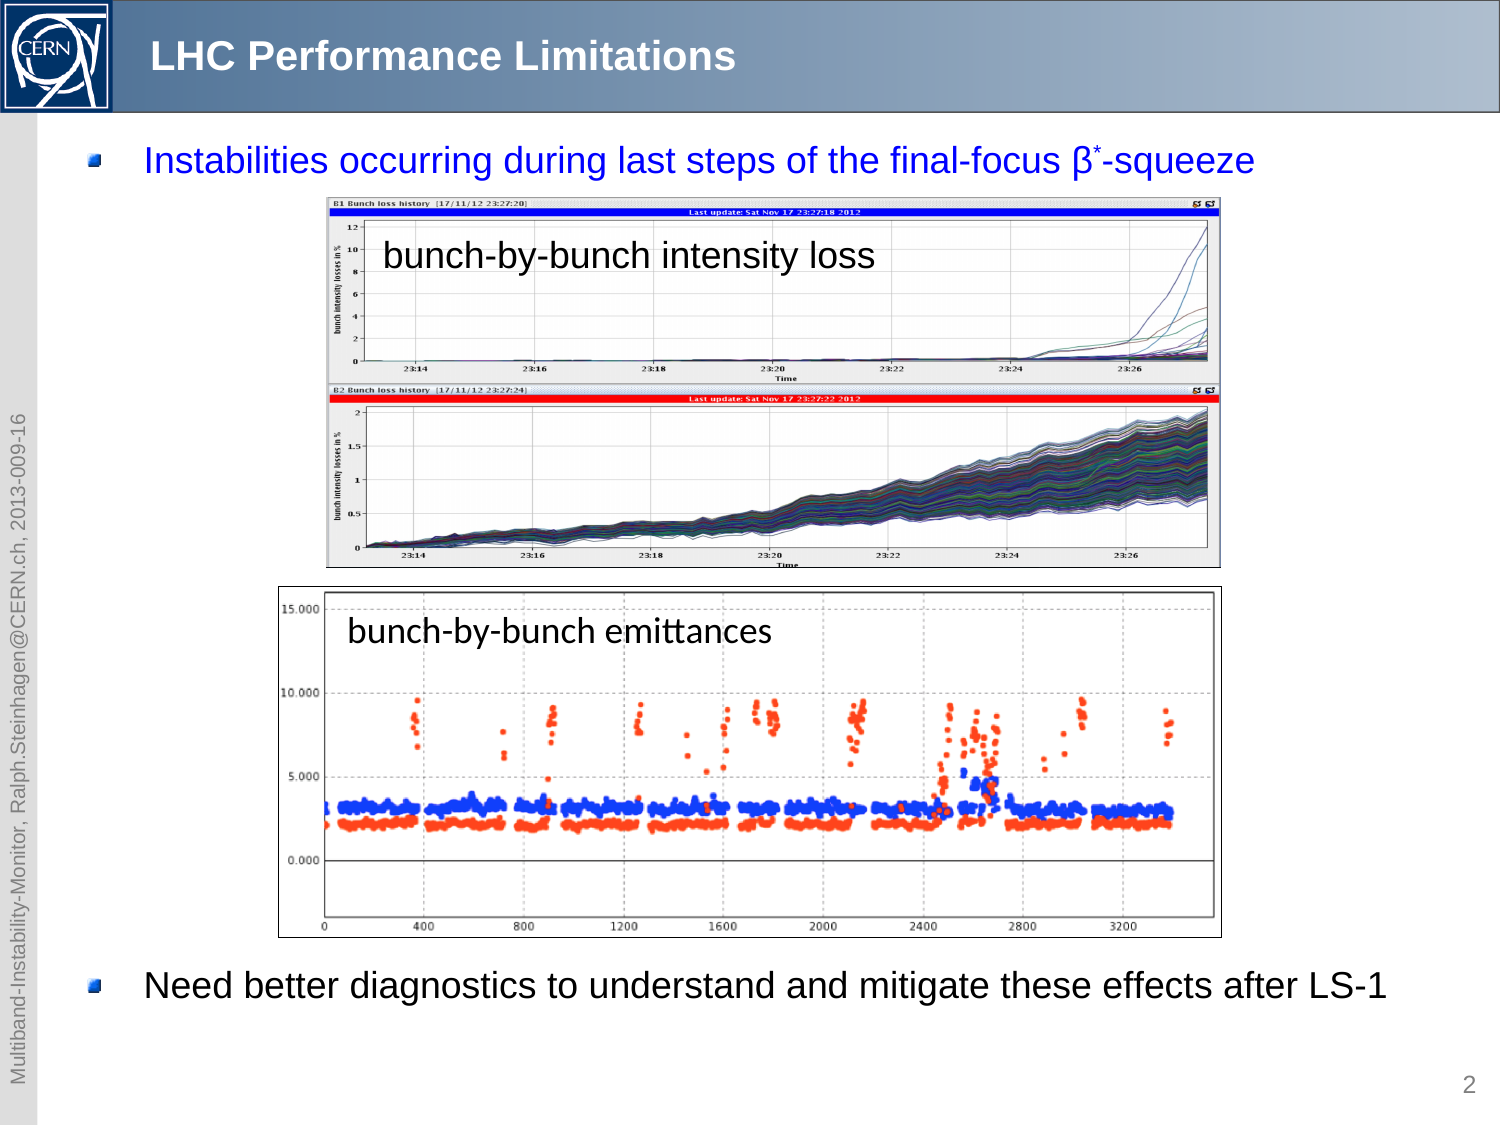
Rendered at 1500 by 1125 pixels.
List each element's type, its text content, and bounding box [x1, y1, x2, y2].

list Instabilities occurring during last steps of the final-focus β*-squeeze Need better diagnostics to understand and mitigate these effects after LS-1 [87, 137, 1438, 1030]
picture [326, 197, 1221, 568]
text_box bunch-by-bunch emittances [332, 598, 1149, 659]
title LHC Performance Limitations [150, 0, 1327, 113]
picture [0, 0, 113, 113]
text_box bunch-by-bunch intensity loss [368, 226, 942, 309]
picture [278, 586, 1222, 938]
